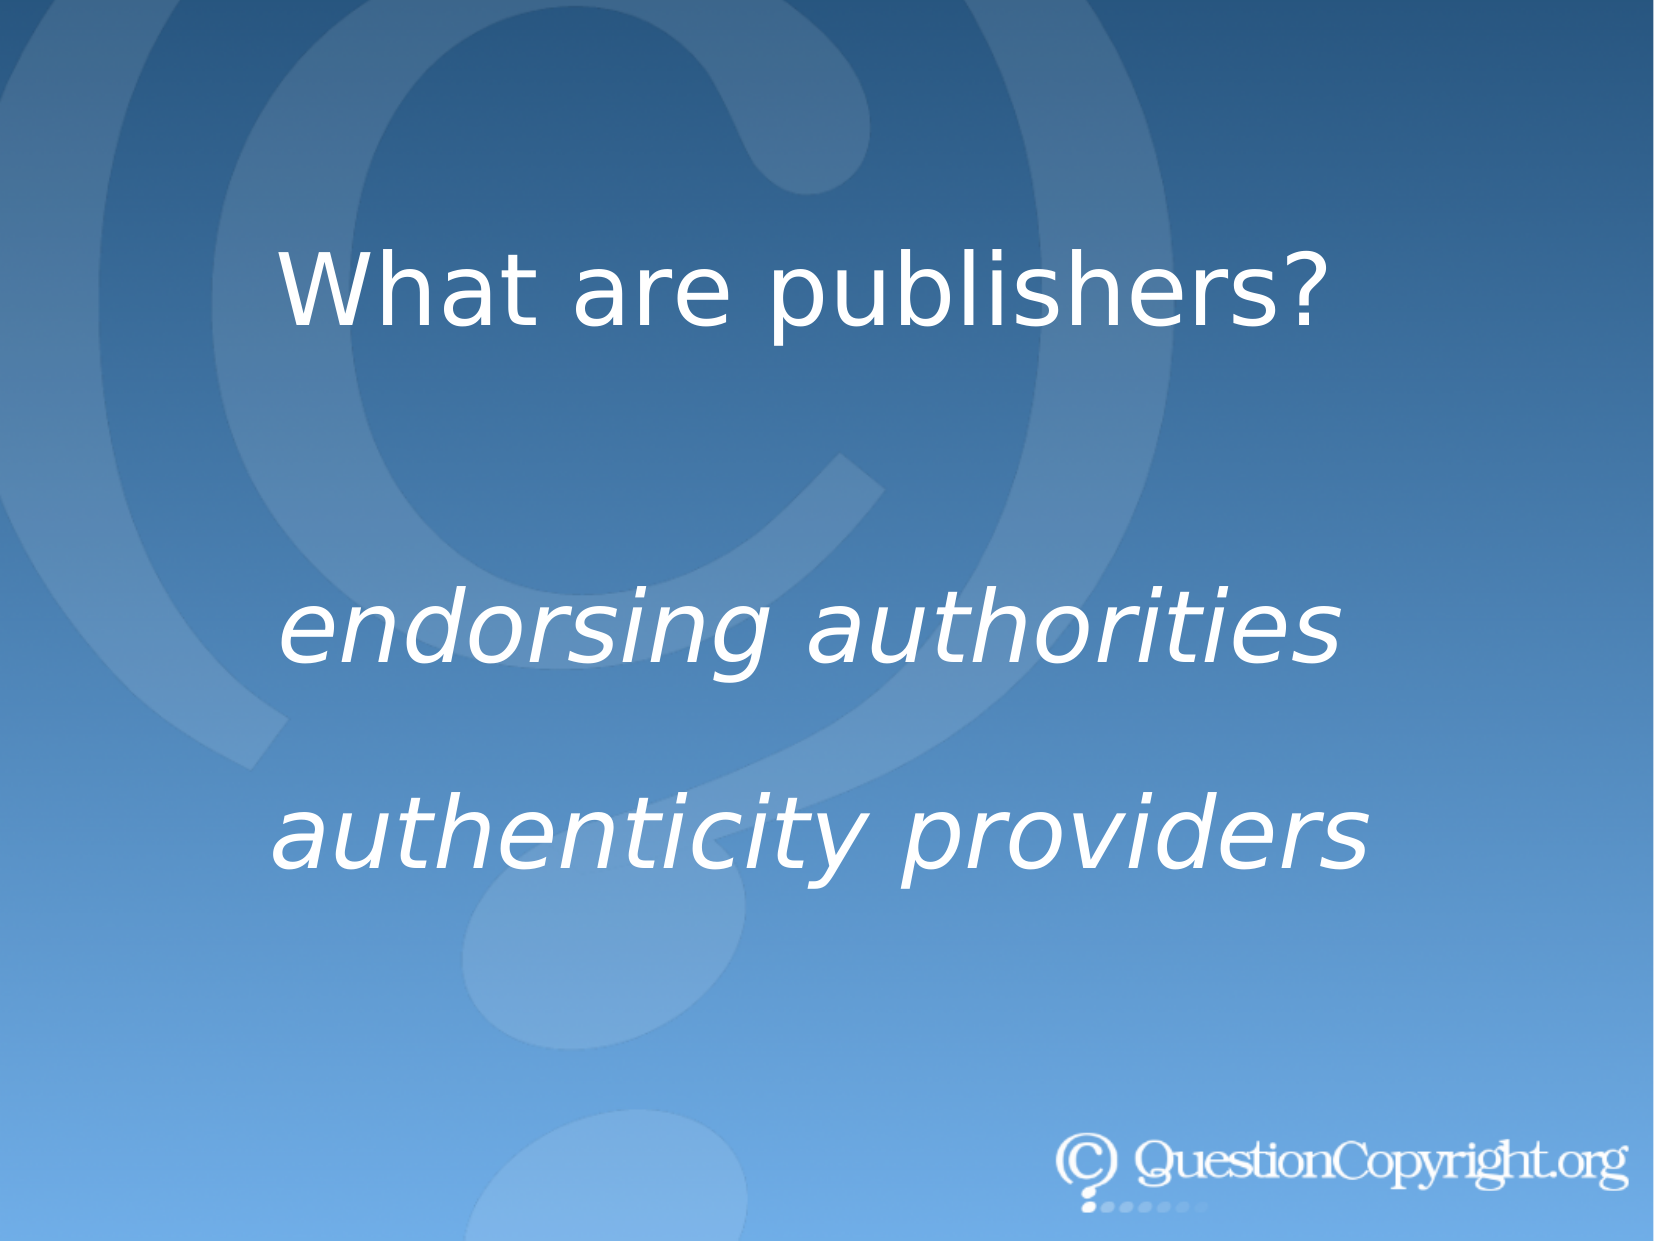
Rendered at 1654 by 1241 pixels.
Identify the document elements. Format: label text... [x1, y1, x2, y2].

text_box endorsing authorities [262, 562, 1360, 694]
text_box What are publishers? [261, 225, 1351, 357]
text_box authenticity providers [254, 768, 1388, 901]
picture [0, 0, 1654, 1241]
